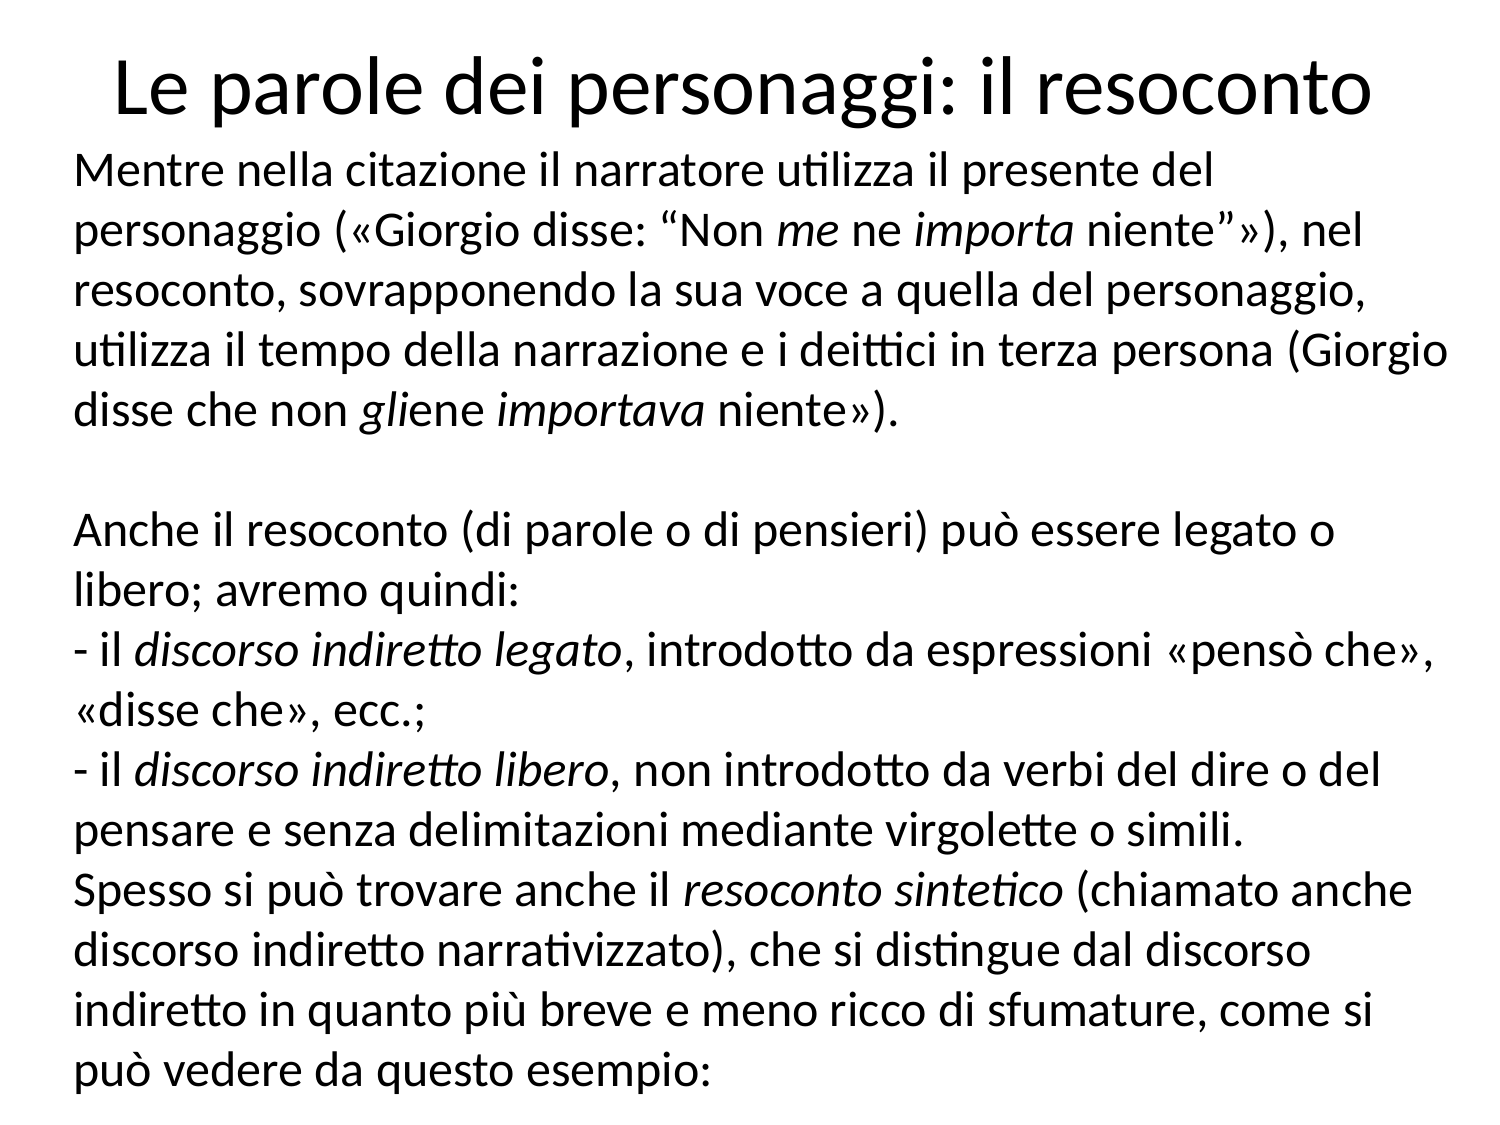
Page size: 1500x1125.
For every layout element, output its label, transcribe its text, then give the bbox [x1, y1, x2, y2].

text_box Mentre nella citazione il narratore utilizza il presente del personaggio («Giorgio disse: “Non me ne importa niente”»), nel resoconto, sovrapponendo la sua voce a quella del personaggio, utilizza il tempo della narrazione e i deittici in terza persona (Giorgio disse che non gliene importava niente»). Anche il resoconto (di parole o di pensieri) può essere legato o libero; avremo quindi: - il discorso indiretto legato, introdotto da espressioni «pensò che», «disse che», ecc.; - il discorso indiretto libero, non introdotto da verbi del dire o del pensare e senza delimitazioni mediante virgolette o simili. Spesso si può trovare anche il resoconto sintetico (chiamato anche discorso indiretto narrativizzato), che si distingue dal discorso indiretto in quanto più breve e meno ricco di sfumature, come si può vedere da questo esempio: [58, 128, 1465, 1104]
text_box Le parole dei personaggi: il resoconto [35, 23, 1454, 143]
